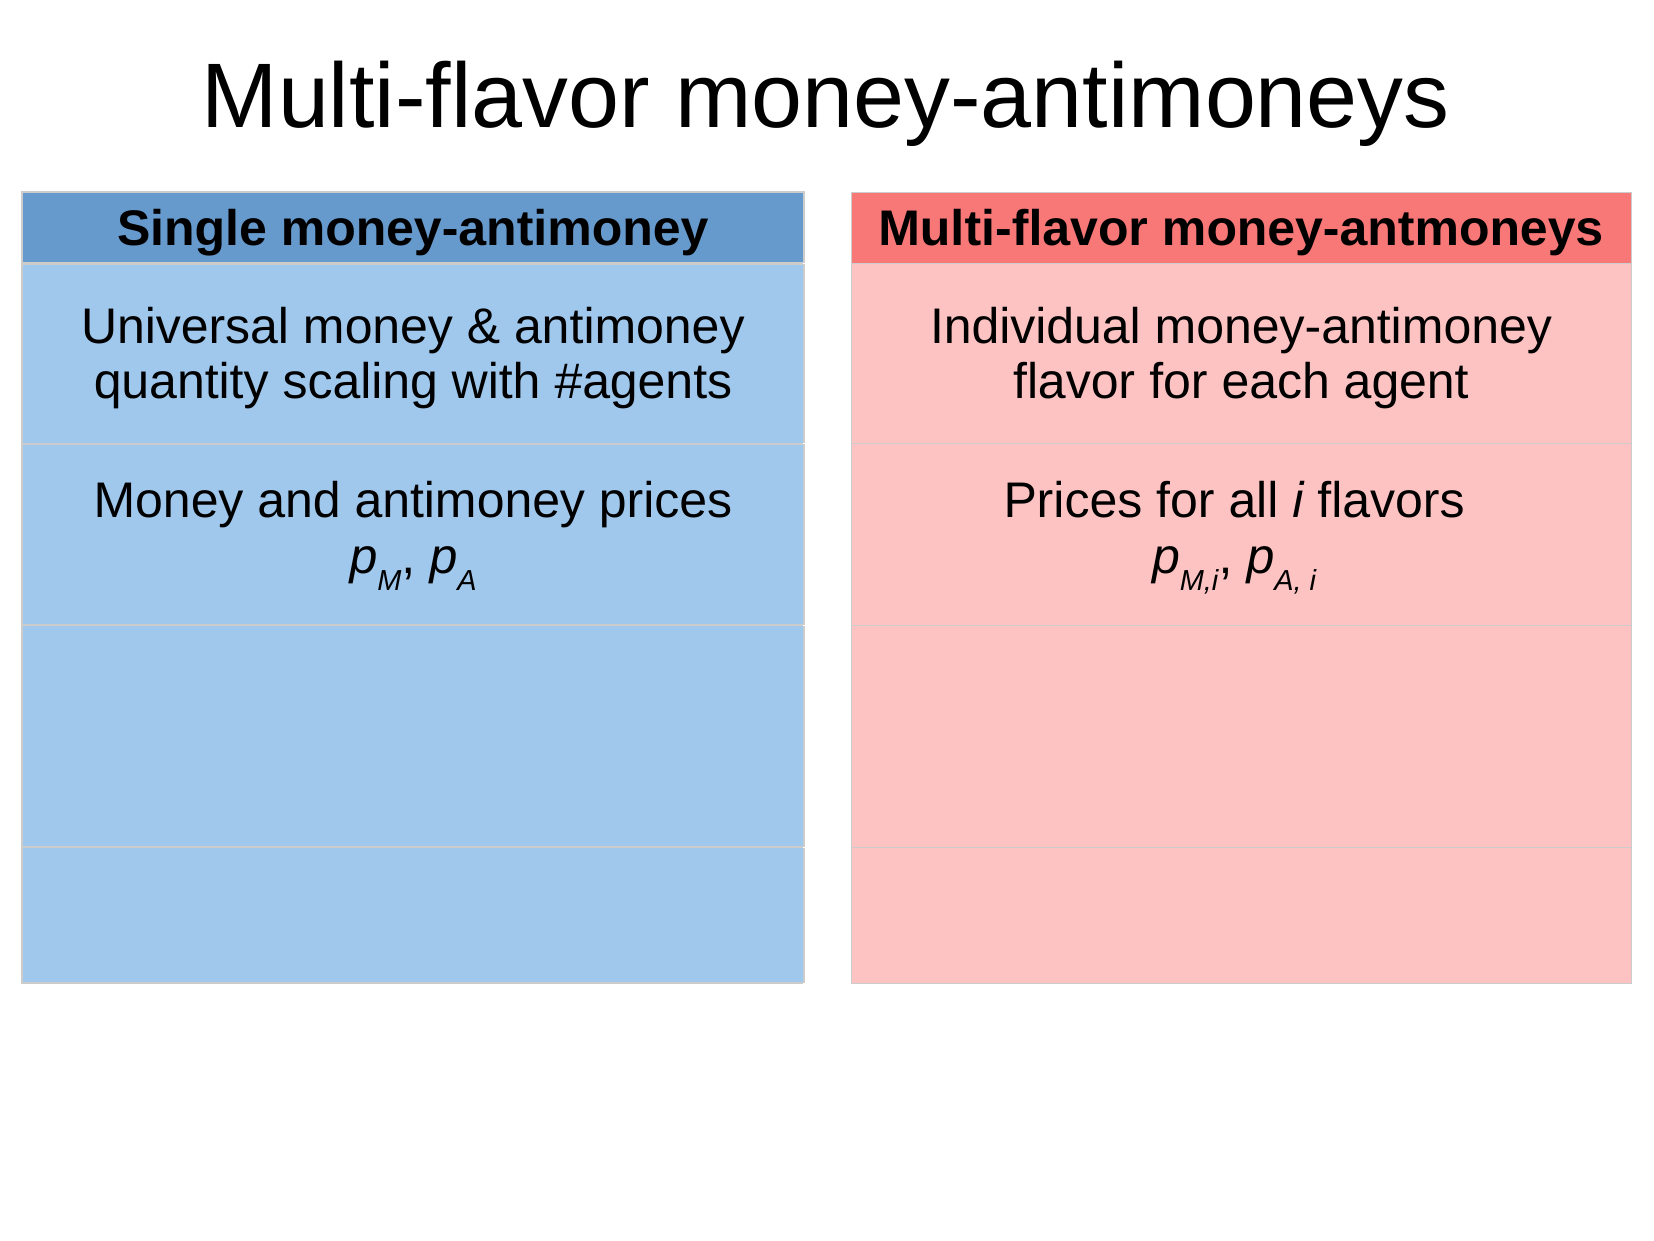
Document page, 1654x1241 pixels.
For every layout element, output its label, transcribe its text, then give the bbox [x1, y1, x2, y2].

table_cell [805, 848, 851, 983]
table_cell Individual money-antimoney flavor for each agent [852, 264, 1631, 443]
title Multi-flavor money-antimoneys [82, 44, 1571, 147]
table_cell [805, 626, 851, 847]
table_cell [23, 626, 803, 846]
table_cell Universal money & antimoney quantity scaling with #agents [23, 265, 803, 443]
table_header Multi-flavor money-antmoneys [852, 193, 1631, 263]
table_cell Prices for all i flavors pM,i, pA, i [852, 444, 1631, 625]
table_header [805, 193, 851, 263]
table_cell [805, 264, 851, 443]
table_cell [852, 848, 1631, 983]
table_cell [805, 444, 851, 625]
table_cell [852, 626, 1631, 847]
table_header Single money-antimoney [23, 193, 803, 262]
table_cell Money and antimoney prices pM, pA [23, 445, 803, 624]
table_cell [23, 848, 803, 982]
